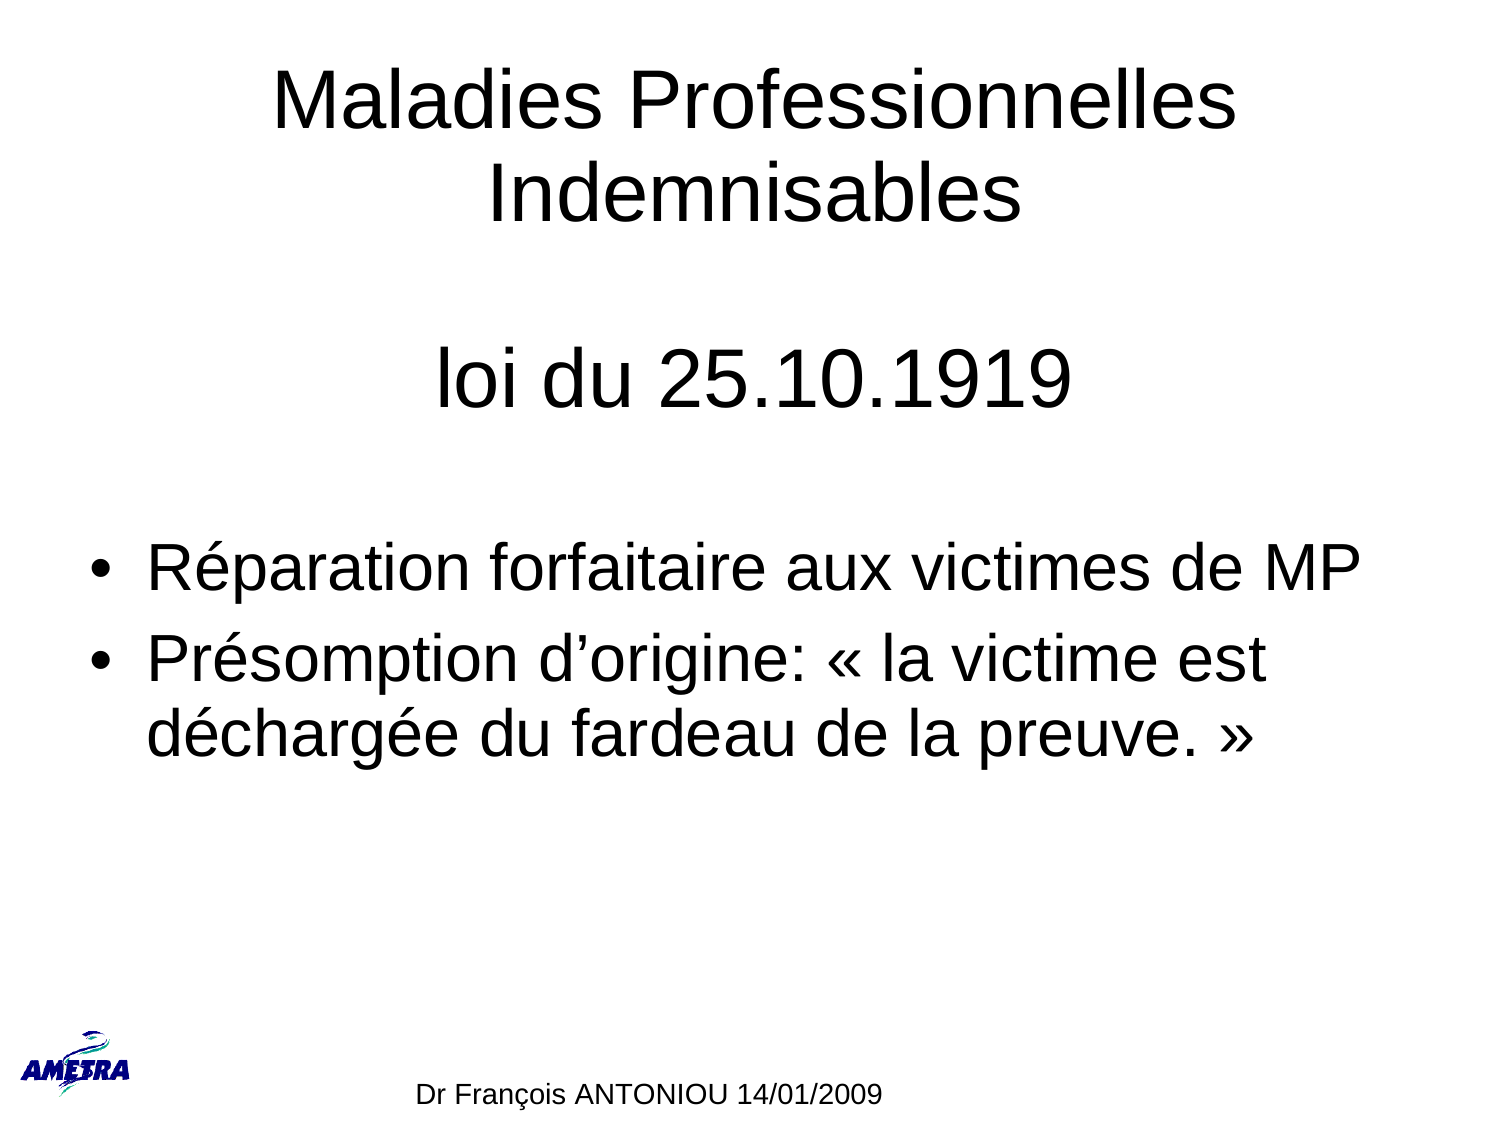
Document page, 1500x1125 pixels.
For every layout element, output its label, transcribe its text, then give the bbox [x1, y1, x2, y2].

title Maladies Professionnelles Indemnisables loi du 25.10.1919 [75, 31, 1436, 447]
list Réparation forfaitaire aux victimes de MP Présomption d’origine: « la victime est déchargée du fardeau de la preuve. » [75, 522, 1436, 870]
picture [0, 1007, 154, 1125]
